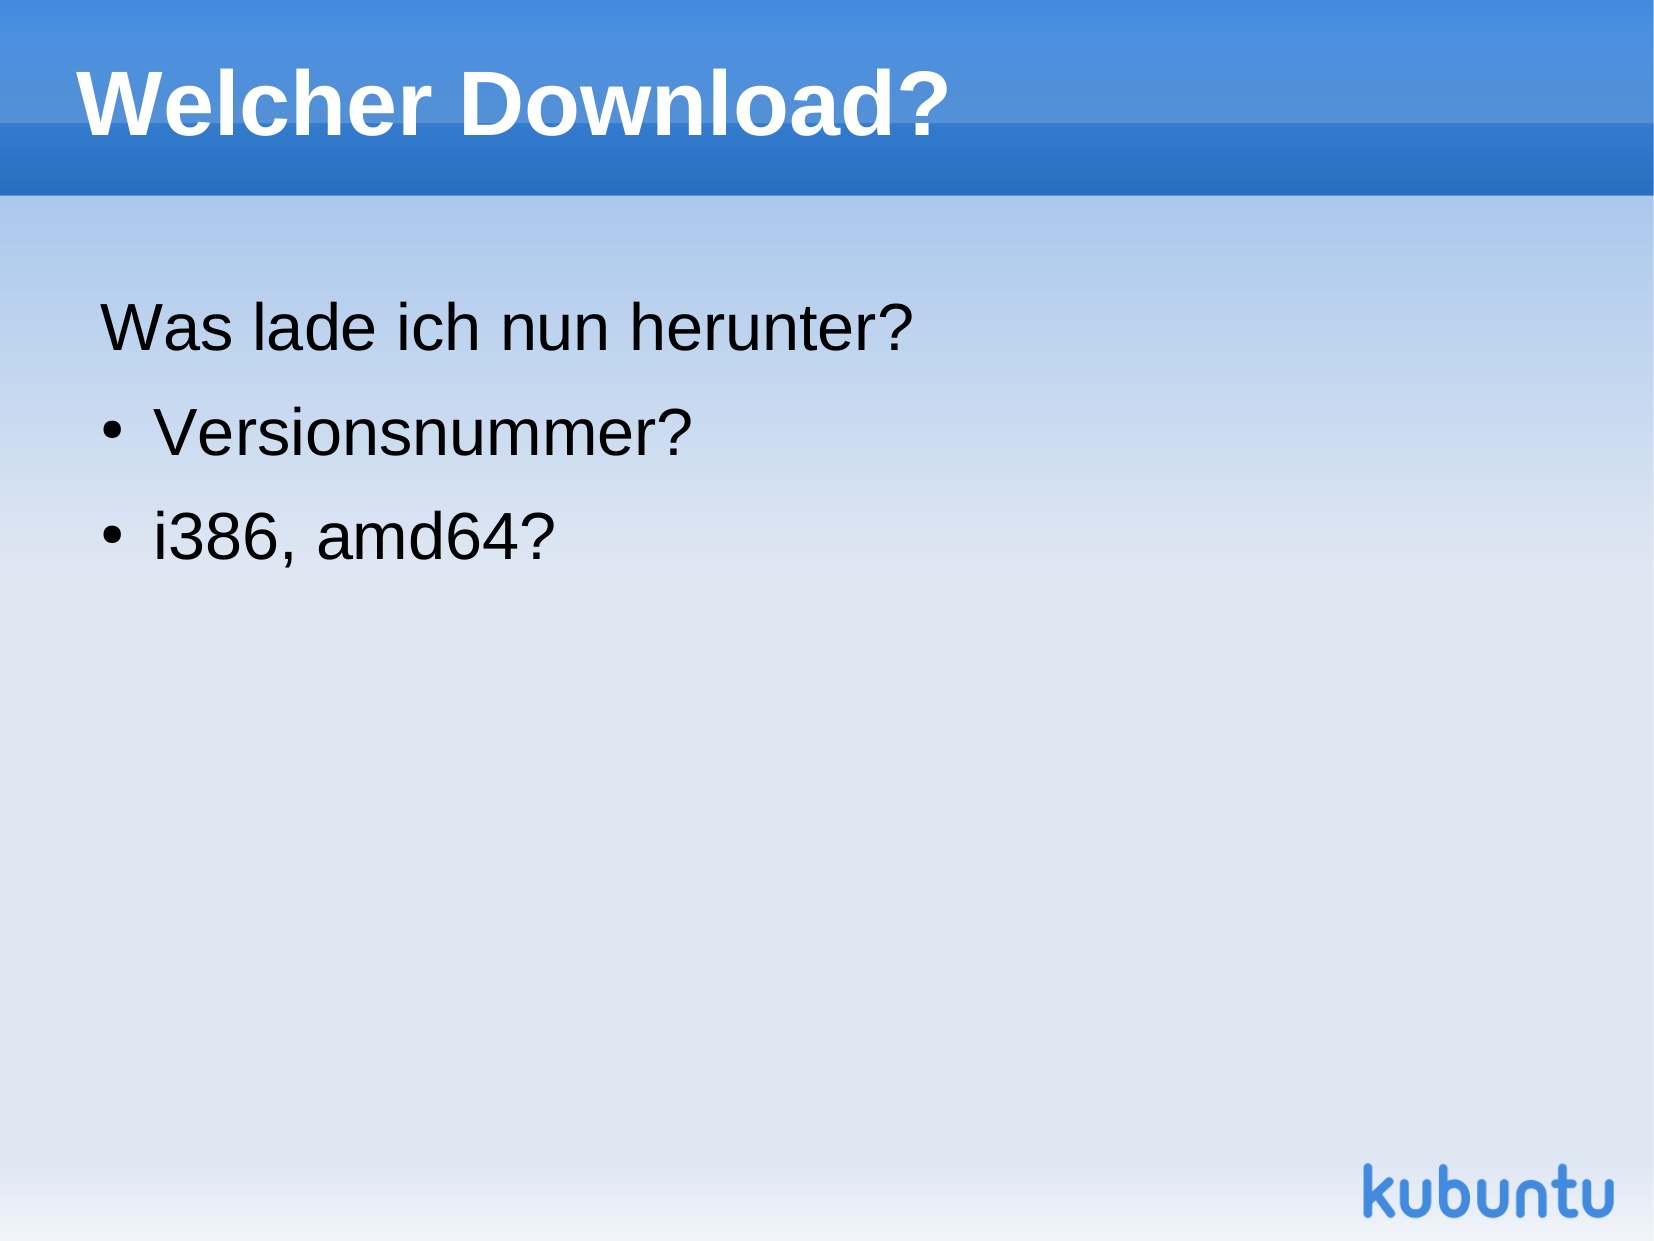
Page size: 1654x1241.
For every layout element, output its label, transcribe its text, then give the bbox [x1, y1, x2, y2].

title Welcher Download? [76, 0, 1565, 208]
picture [0, 0, 1654, 1241]
list Was lade ich nun herunter? Versionsnummer? i386, amd64? [82, 290, 1571, 1109]
